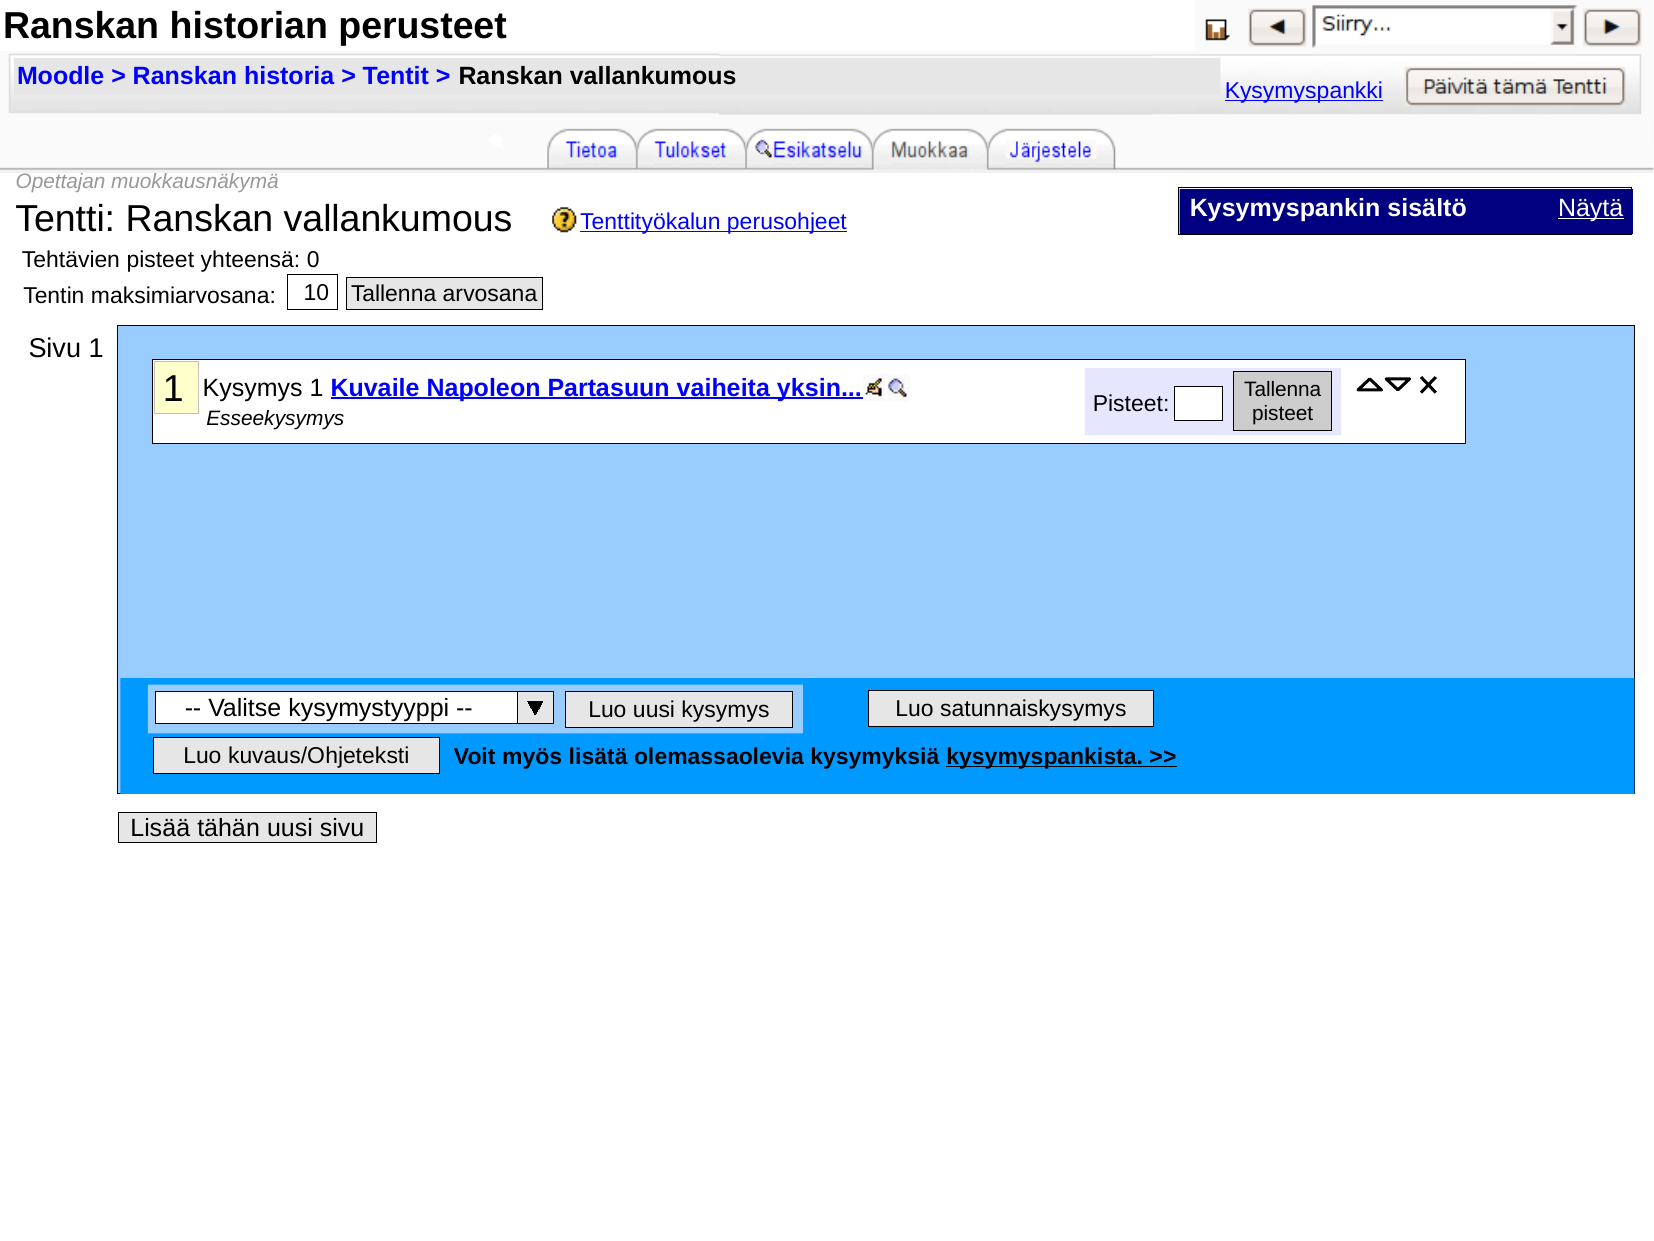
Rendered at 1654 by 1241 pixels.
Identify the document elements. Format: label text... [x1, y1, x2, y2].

text_box Tentin maksimiarvosana: [20, 278, 280, 313]
text_box Voit myös lisätä olemassaolevia kysymyksiä kysymyspankista. >> [450, 739, 1176, 774]
text_box Luo kuvaus/Ohjeteksti [153, 737, 440, 774]
text_box Esseekysymys [203, 407, 348, 435]
text_box 1 [159, 415, 187, 421]
text_box Opettajan muokkausnäkymä [12, 173, 282, 198]
text_box Tehtävien pisteet yhteensä: 0 [18, 242, 323, 277]
picture [887, 374, 910, 402]
text_box Tallenna pisteet [1233, 371, 1332, 431]
text_box Luo uusi kysymys [565, 691, 793, 728]
text_box Moodle > Ranskan historia > Tentit > Ranskan vallankumous [14, 57, 1221, 95]
picture [551, 206, 578, 234]
text_box Lisää tähän uusi sivu [118, 812, 377, 843]
picture [0, 0, 1654, 173]
text_box Sivu 1 [25, 328, 107, 369]
text_box [117, 325, 1635, 794]
text_box 10 [287, 274, 338, 310]
text_box 1 [159, 363, 187, 415]
text_box Kysymyspankki [1221, 73, 1386, 108]
text_box Kysymyspankin sisältö Näytä [1179, 189, 1633, 235]
text_box [1178, 187, 1632, 235]
text_box Ranskan historian perusteet [0, 0, 1196, 52]
text_box Tenttityökalun perusohjeet [577, 204, 851, 239]
picture [863, 374, 885, 401]
text_box Tentti: Ranskan vallankumous [12, 193, 516, 245]
text_box Kysymys 1 Kuvaile Napoleon Partasuun vaiheita yksin... [199, 368, 873, 407]
text_box Luo satunnaiskysymys [868, 690, 1154, 727]
text_box Pisteet: [1089, 386, 1198, 422]
text_box -- Valitse kysymystyyppi -- [155, 691, 517, 724]
text_box Tallenna arvosana [346, 277, 543, 310]
